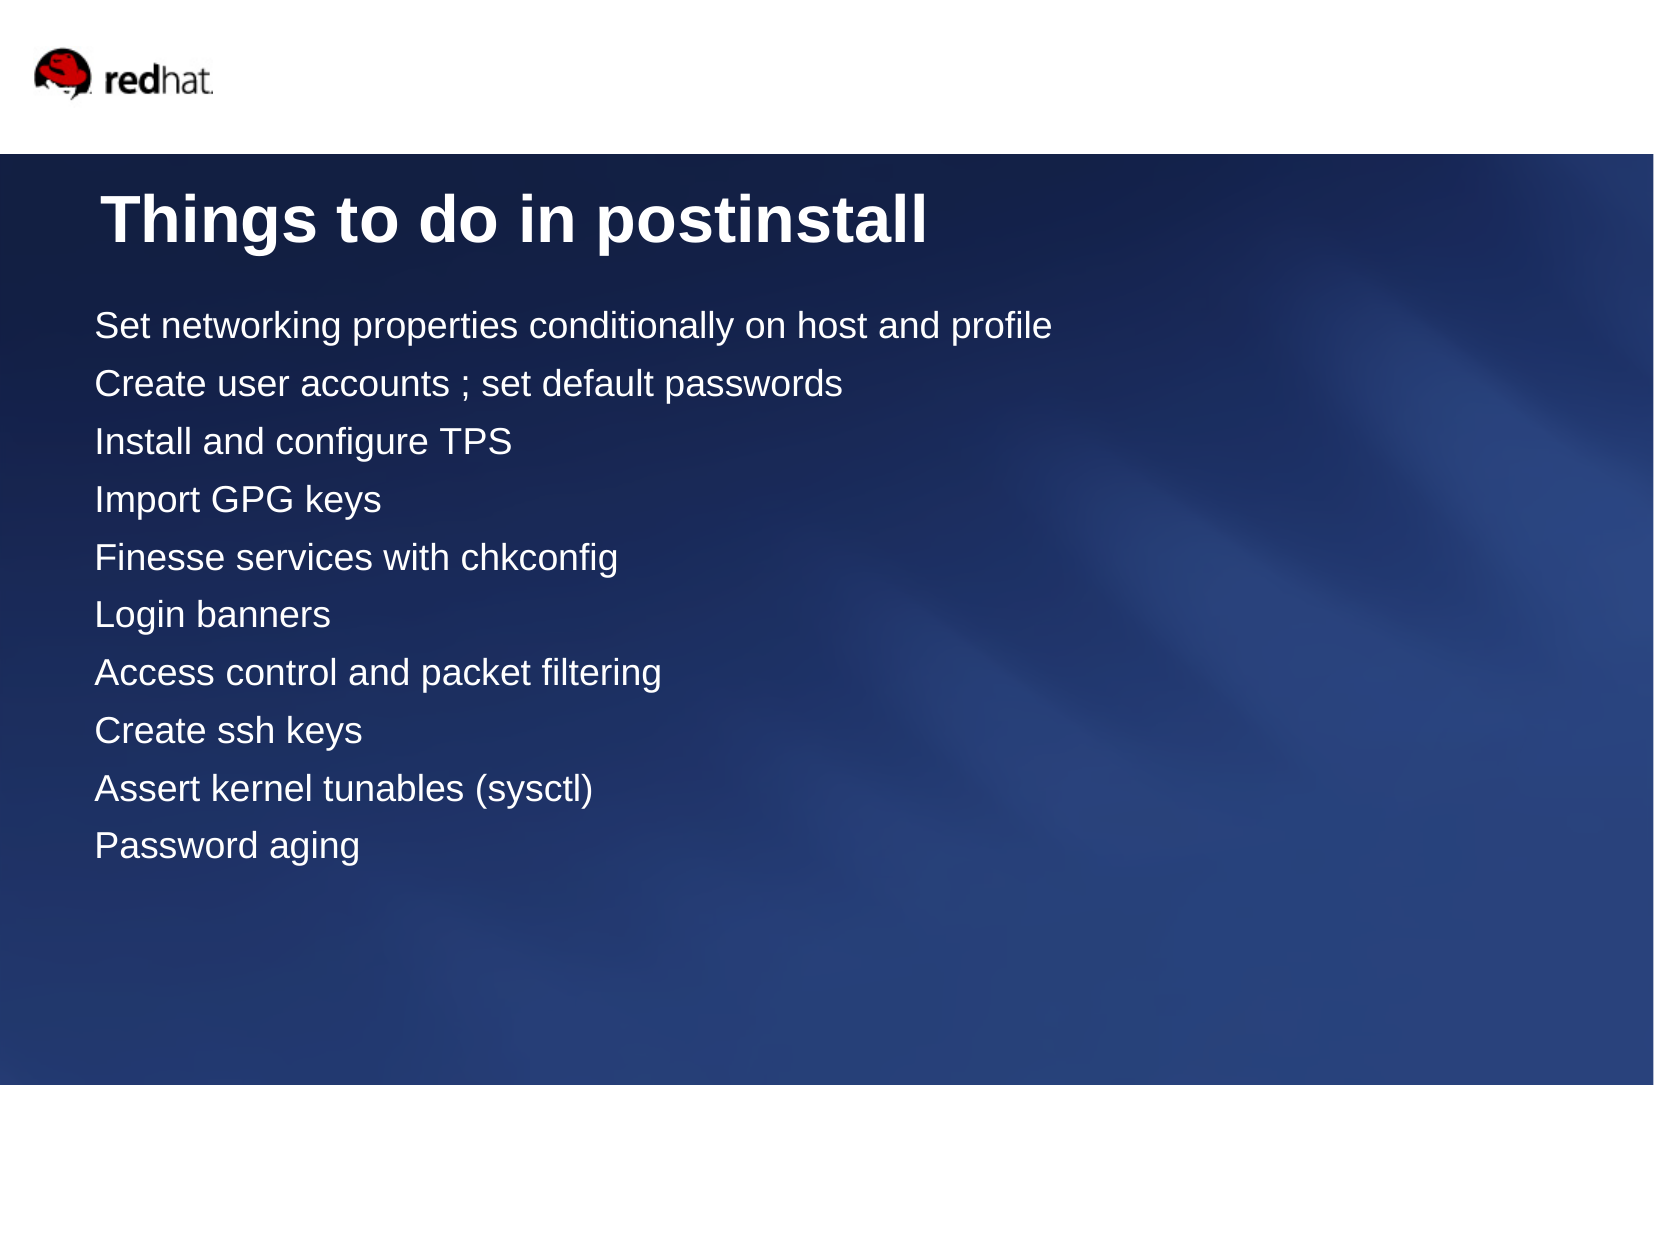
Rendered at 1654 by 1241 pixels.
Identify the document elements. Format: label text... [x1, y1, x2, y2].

picture [33, 46, 213, 108]
list Set networking properties conditionally on host and profile Create user accounts ; set default passwords Install and configure TPS Import GPG keys Finesse services with chkconfig Login banners Access control and packet filtering Create ssh keys Assert kernel tunables (sysctl) Password aging [94, 304, 1500, 1083]
title Things to do in postinstall [100, 164, 1506, 275]
picture [0, 154, 1654, 1085]
